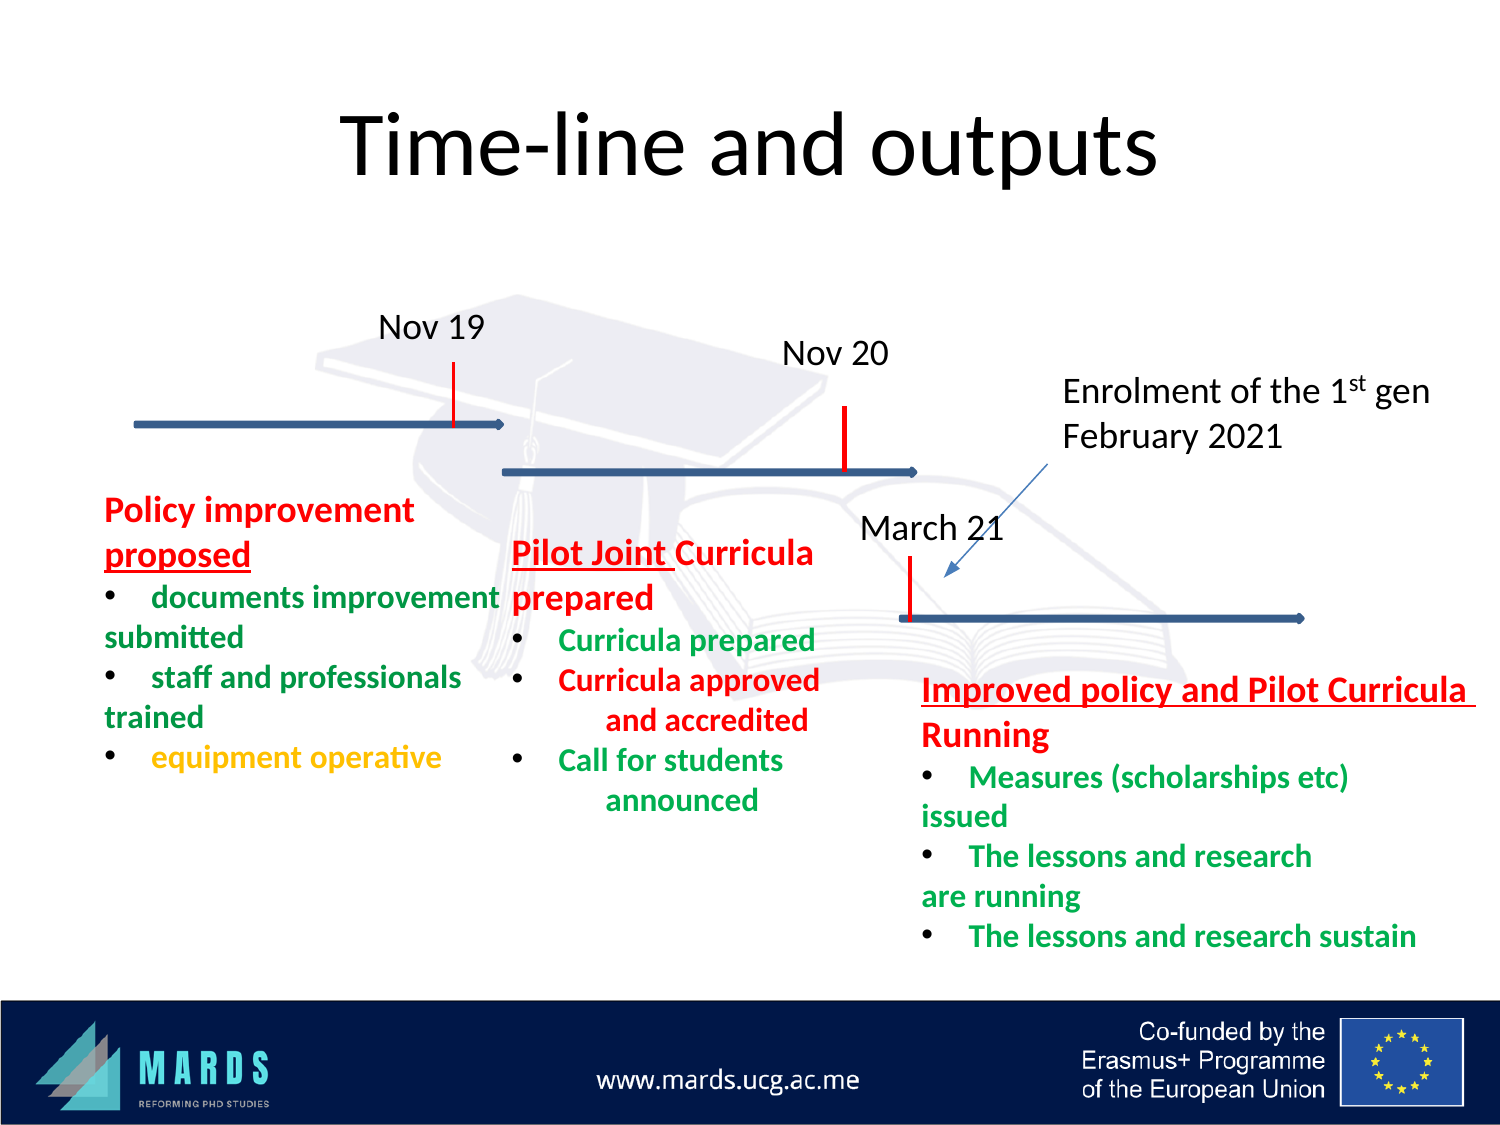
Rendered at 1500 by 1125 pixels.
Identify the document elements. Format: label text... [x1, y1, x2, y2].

title Time-line and outputs [75, 45, 1426, 233]
text_box Nov 19 [363, 294, 502, 356]
text_box [503, 468, 916, 477]
text_box Pilot Joint Curricula prepared Curricula prepared Curricula approved and accredited Call for students announced [496, 520, 869, 829]
text_box Enrolment of the 1st gen February 2021 [1047, 358, 1451, 465]
text_box [135, 422, 452, 427]
text_box Nov 20 [766, 319, 906, 381]
text_box [912, 614, 1303, 623]
text_box Policy improvement proposed documents improvement submitted staff and professionals trained equipment operative [89, 477, 529, 786]
text_box [900, 616, 908, 621]
text_box March 21 [844, 495, 1022, 556]
text_box Improved policy and Pilot Curricula Running Measures (scholarships etc) issued The lessons and research are running The lessons and research sustain [906, 657, 1496, 966]
text_box [455, 420, 502, 429]
